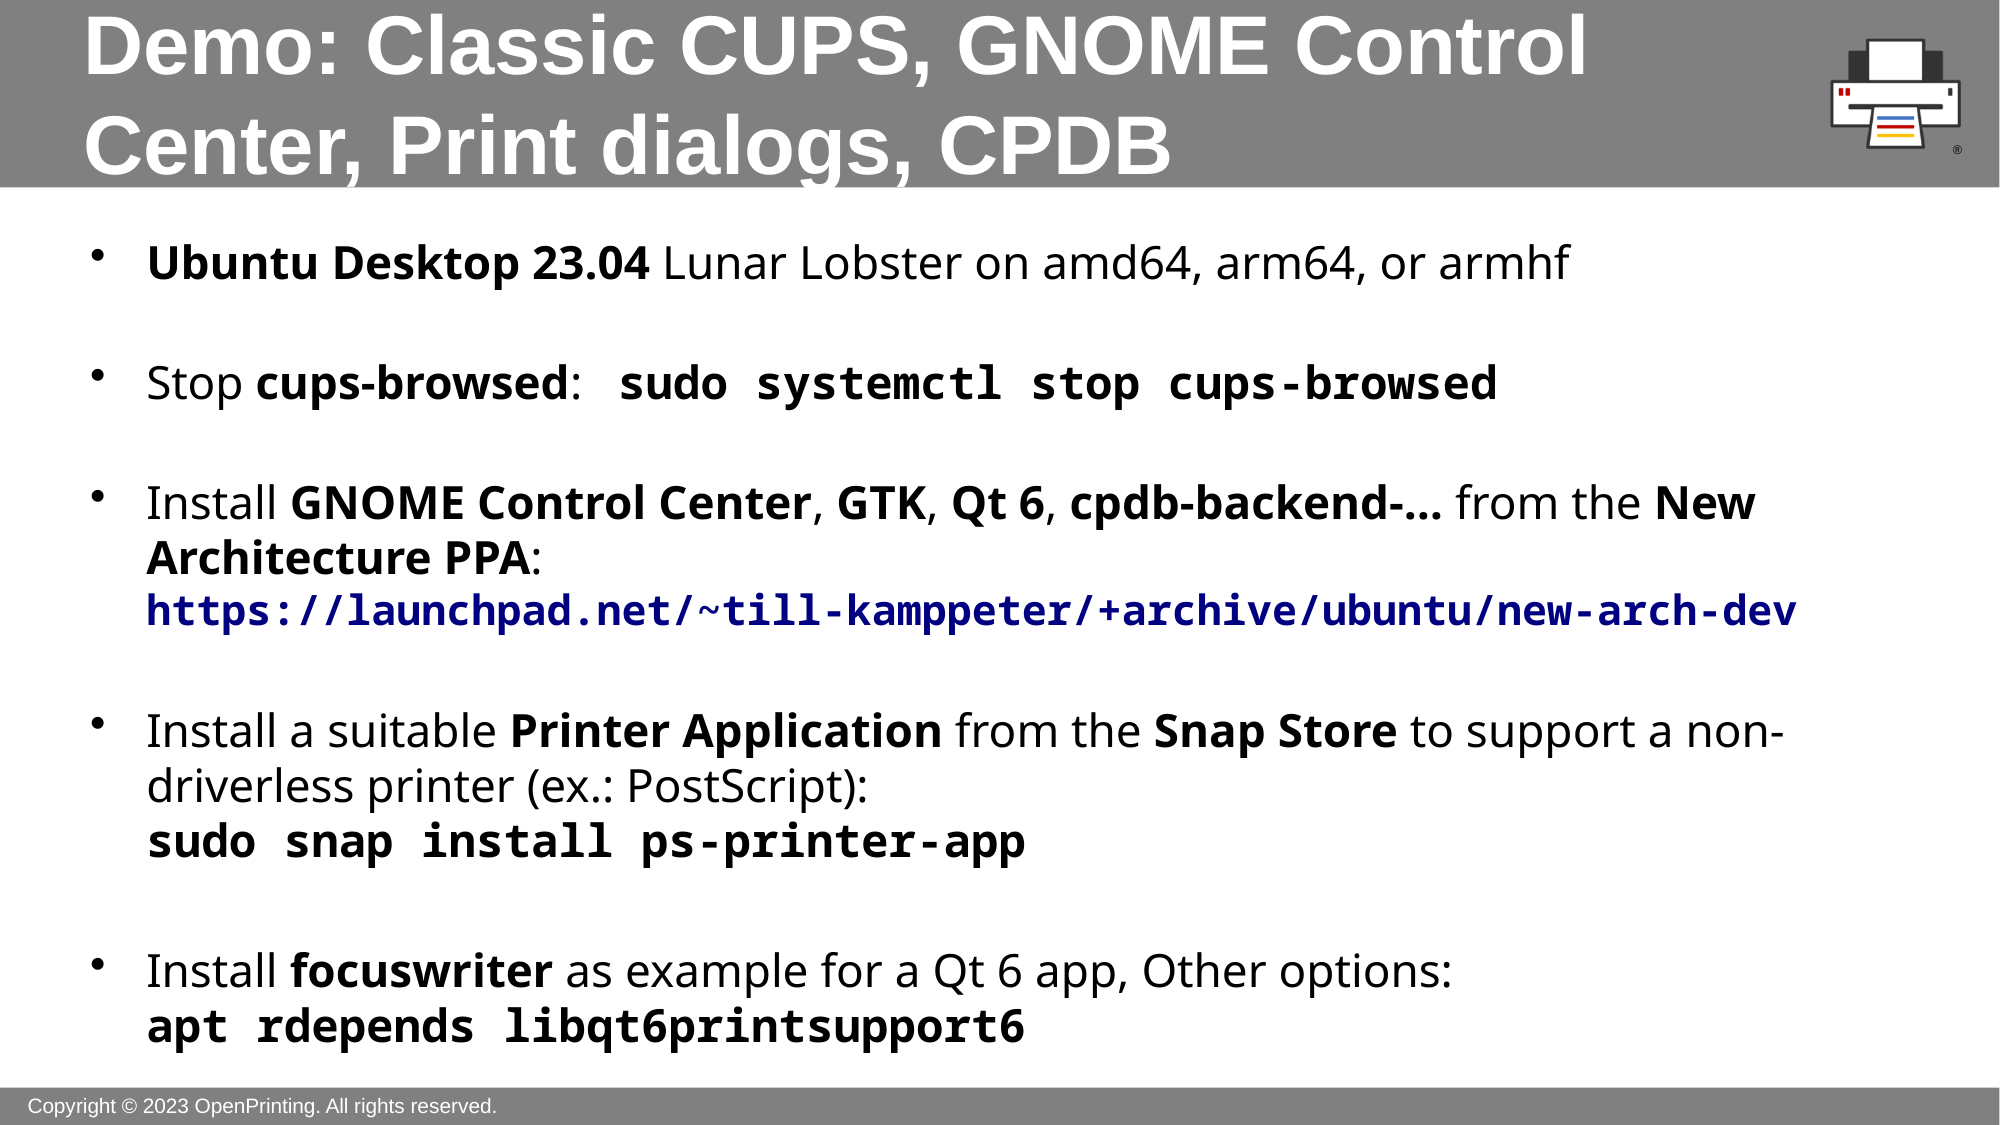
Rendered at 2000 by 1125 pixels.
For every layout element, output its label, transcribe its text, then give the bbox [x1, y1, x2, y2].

picture [1825, 33, 1966, 154]
title Demo: Classic CUPS, GNOME Control Center, Print dialogs, CPDB [75, 7, 1786, 175]
list Ubuntu Desktop 23.04 Lunar Lobster on amd64, arm64, or armhf Stop cups-browsed: sudo systemctl stop cups-browsed Install GNOME Control Center, GTK, Qt 6, cpdb-backend-… from the New Architecture PPA: https://launchpad.net/~till-kamppeter/+archive/ubuntu/new-arch-dev Install a suitable Printer Application from the Snap Store to support a non-driverless printer (ex.: PostScript): sudo snap install ps-printer-app Install focuswriter as example for a Qt 6 app, Other options: apt rdepends libqt6printsupport6 [75, 224, 1936, 1067]
